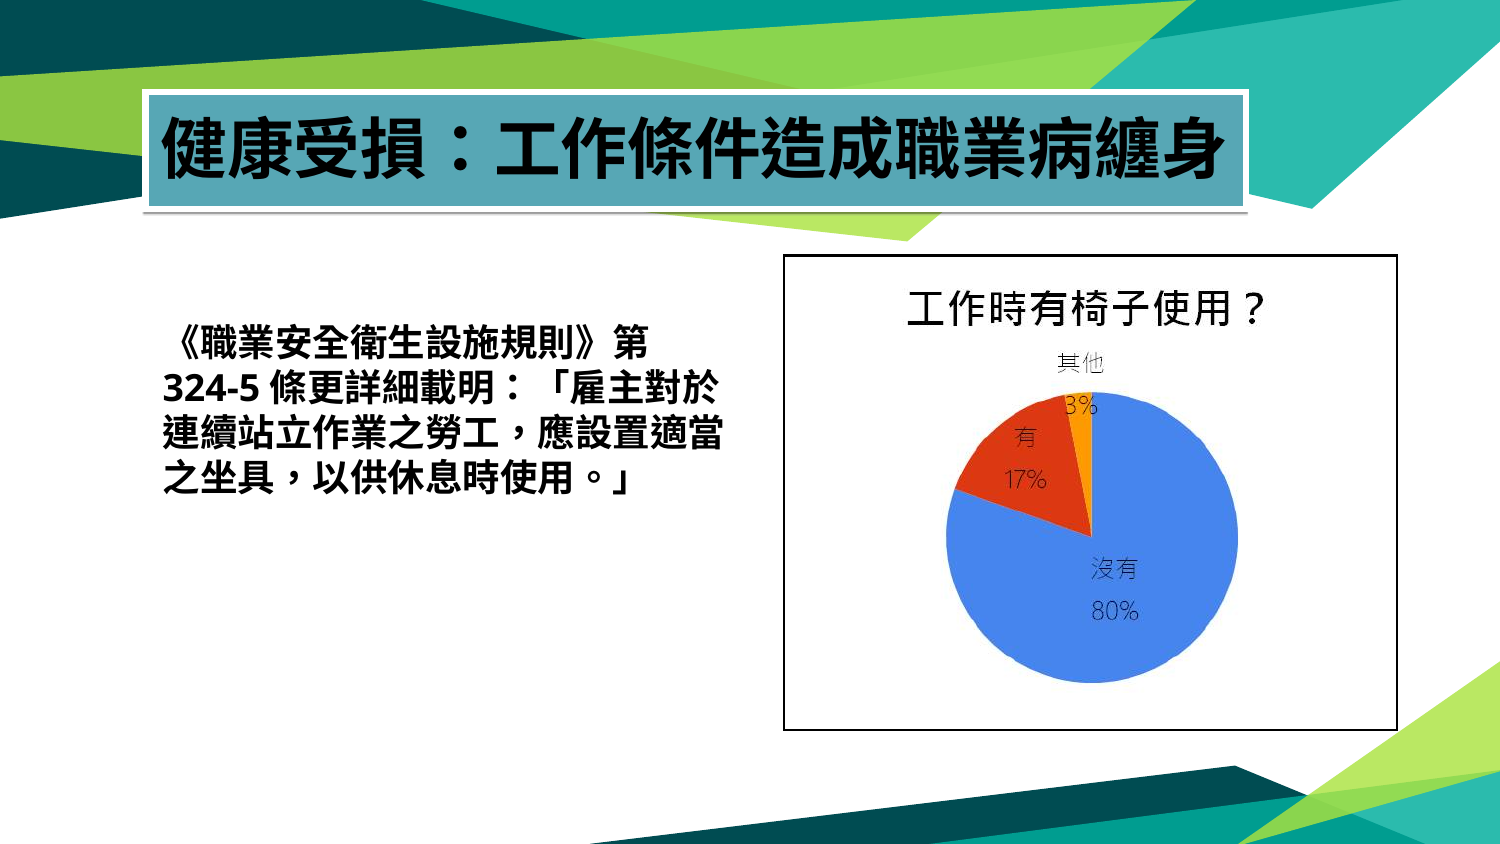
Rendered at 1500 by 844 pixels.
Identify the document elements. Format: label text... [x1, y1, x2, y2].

title 健康受損：工作條件造成職業病纏身 [145, 92, 1247, 210]
text_box 《職業安全衛生設施規則》第324-5條更詳細載明：「雇主對於連續站立作業之勞工，應設置適當之坐具，以供休息時使用。」 [147, 303, 751, 730]
picture [785, 256, 1397, 729]
